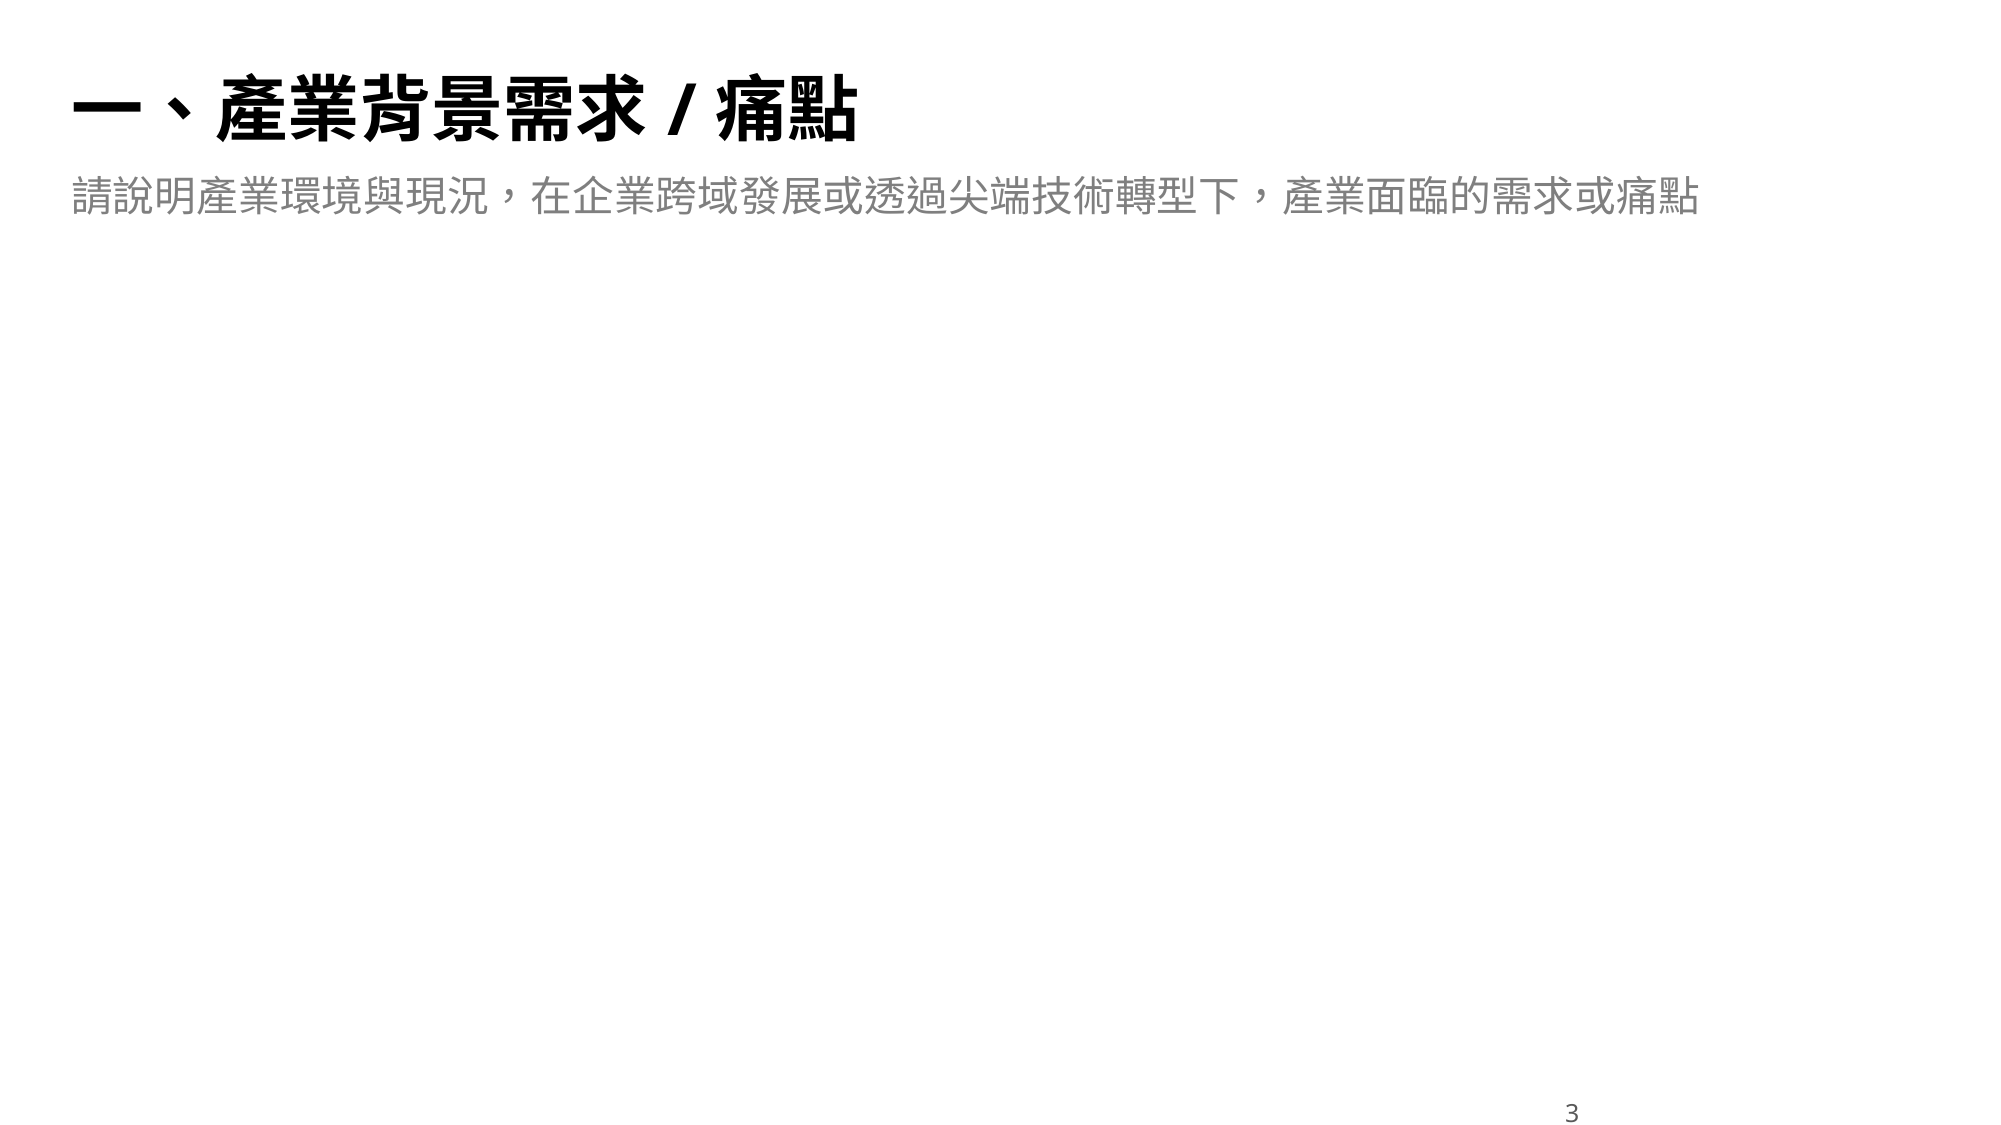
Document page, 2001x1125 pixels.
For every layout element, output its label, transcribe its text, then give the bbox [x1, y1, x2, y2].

text_box 請說明產業環境與現況，在企業跨域發展或透過尖端技術轉型下，產業面臨的需求或痛點 [56, 161, 1755, 228]
title 一、產業背景需求/痛點 [56, 52, 1857, 162]
text_box [1550, 1089, 2000, 1125]
